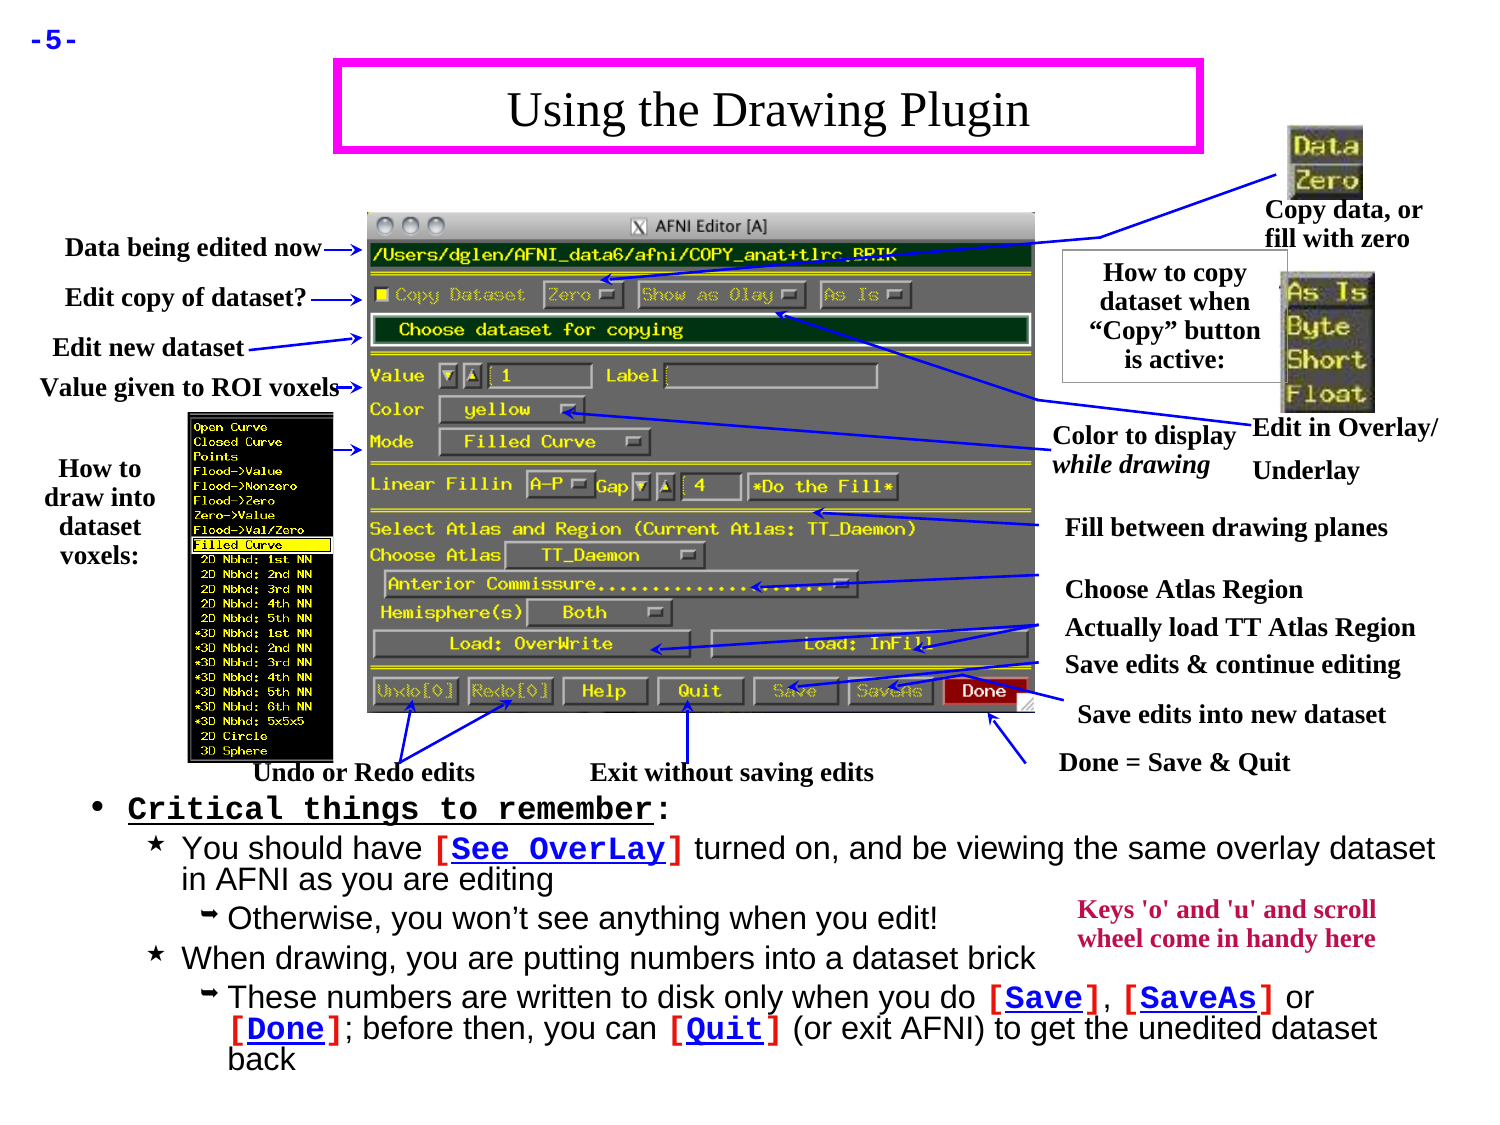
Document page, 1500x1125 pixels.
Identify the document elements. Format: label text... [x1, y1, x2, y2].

picture [1287, 124, 1363, 187]
text_box Value given to ROI voxels [24, 365, 376, 411]
picture [367, 212, 1035, 713]
text_box Done = Save & Quit [1037, 740, 1426, 786]
list Critical things to remember: You should have [See OverLay] turned on, and be viewing the same overlay dataset in AFNI as you are editing Otherwise, you won’t see anything when you edit! When drawing, you are putting numbers into a dataset brick These numbers are written to disk only when you do [Save], [SaveAs] or [Done]; before then, you can [Quit] (or exit AFNI) to get the unedited dataset back [74, 787, 1463, 1088]
text_box Edit copy of dataset? [49, 275, 376, 320]
text_box How to draw into dataset voxels: [24, 446, 176, 579]
text_box How to copy dataset when “Copy” button is active: [1062, 249, 1288, 383]
text_box Keys 'o' and 'u' and scroll wheel come in handy here [1062, 887, 1450, 962]
text_box Choose Atlas Region [1049, 572, 1476, 605]
text_box Data being edited now [49, 224, 376, 270]
picture [1279, 270, 1375, 407]
text_box Undo or Redo edits [237, 750, 563, 795]
text_box Actually load TT Atlas Region [1049, 605, 1476, 651]
text_box Edit in Overlay/ Underlay [1237, 407, 1476, 493]
text_box Fill between drawing planes [1050, 505, 1438, 551]
title Using the Drawing Plugin [337, 62, 1200, 150]
text_box Save edits & continue editing [1049, 642, 1463, 688]
text_box Copy data, or fill with zero [1250, 187, 1476, 262]
text_box Save edits into new dataset [1062, 692, 1450, 738]
text_box Color to display while drawing [1037, 413, 1288, 488]
text_box Exit without saving edits [575, 750, 926, 795]
text_box Edit new dataset [37, 324, 363, 365]
picture [187, 412, 334, 763]
picture [682, 708, 693, 713]
